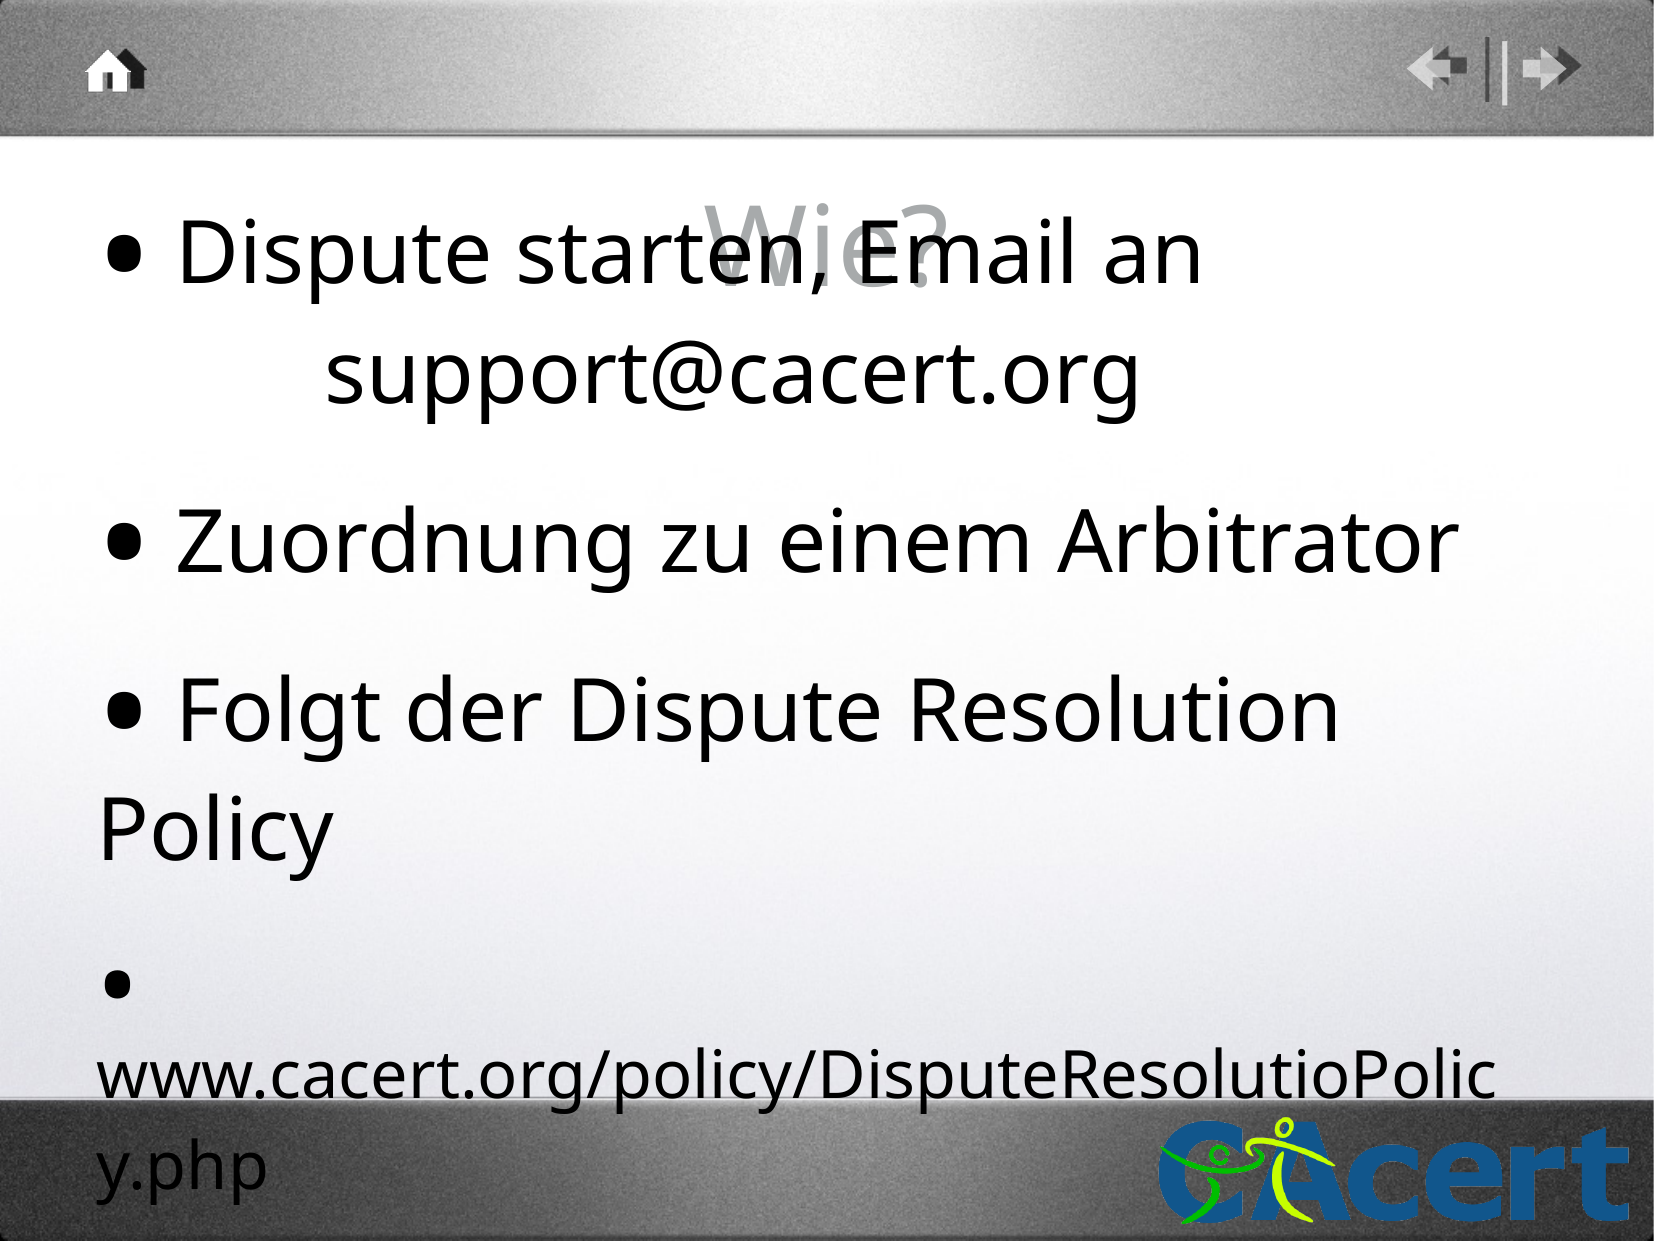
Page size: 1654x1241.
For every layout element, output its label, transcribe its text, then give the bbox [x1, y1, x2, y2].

picture [0, 0, 1654, 1241]
list Dispute starten, Email an support@cacert.org Zuordnung zu einem Arbitrator Folgt der Dispute Resolution Policy www.cacert.org/policy/DisputeResolutioPolicy.php [88, 336, 1536, 1063]
title Wie? [161, 143, 1493, 336]
